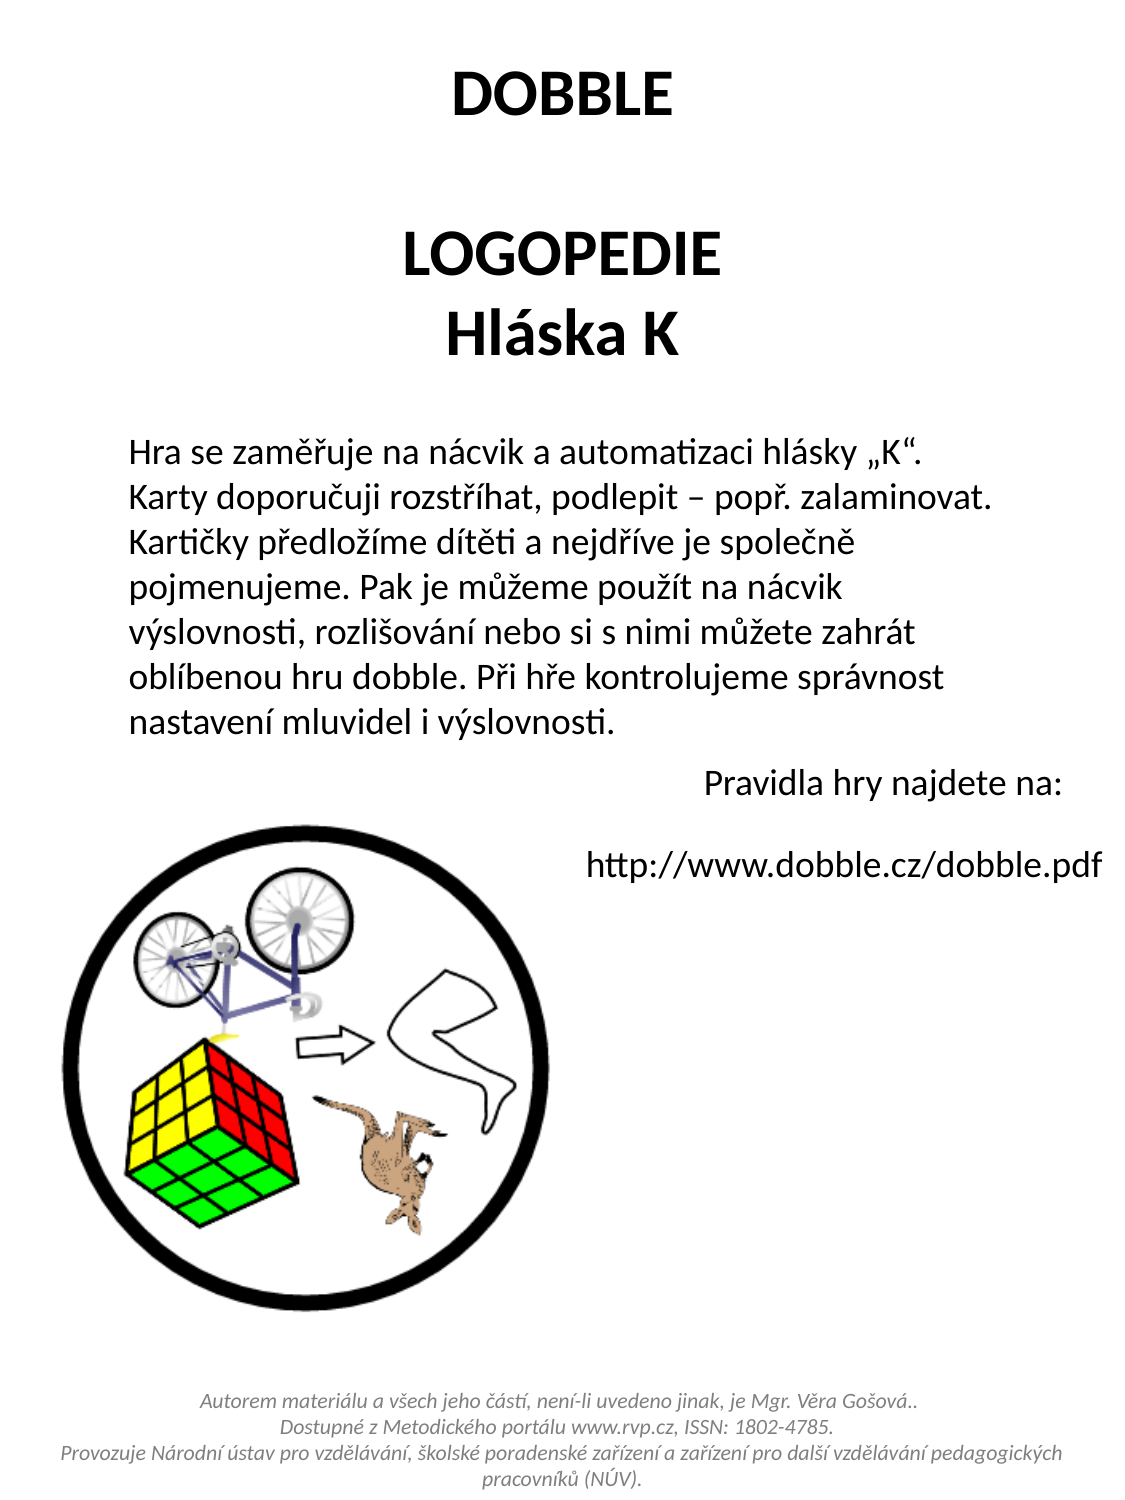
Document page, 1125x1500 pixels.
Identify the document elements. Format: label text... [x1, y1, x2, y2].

text_box http://www.dobble.cz/dobble.pdf [571, 833, 1118, 893]
text_box Hra se zaměřuje na nácvik a automatizaci hlásky „K“. Karty doporučuji rozstříhat, podlepit – popř. zalaminovat. Kartičky předložíme dítěti a nejdříve je společně pojmenujeme. Pak je můžeme použít na nácvik výslovnosti, rozlišování nebo si s nimi můžete zahrát oblíbenou hru dobble. Při hře kontrolujeme správnost nastavení mluvidel i výslovnosti. [113, 419, 1035, 798]
text_box Autorem materiálu a všech jeho částí, není-li uvedeno jinak, je Mgr. Věra Gošová.. Dostupné z Metodického portálu www.rvp.cz, ISSN: 1802-4785. Provozuje Národní ústav pro vzdělávání, školské poradenské zařízení a zařízení pro další vzdělávání pedagogických pracovníků (NÚV). [0, 1379, 1125, 1499]
text_box DOBBLE LOGOPEDIE Hláska K [326, 41, 799, 380]
picture [54, 809, 558, 1315]
text_box Pravidla hry najdete na: [688, 750, 1083, 811]
